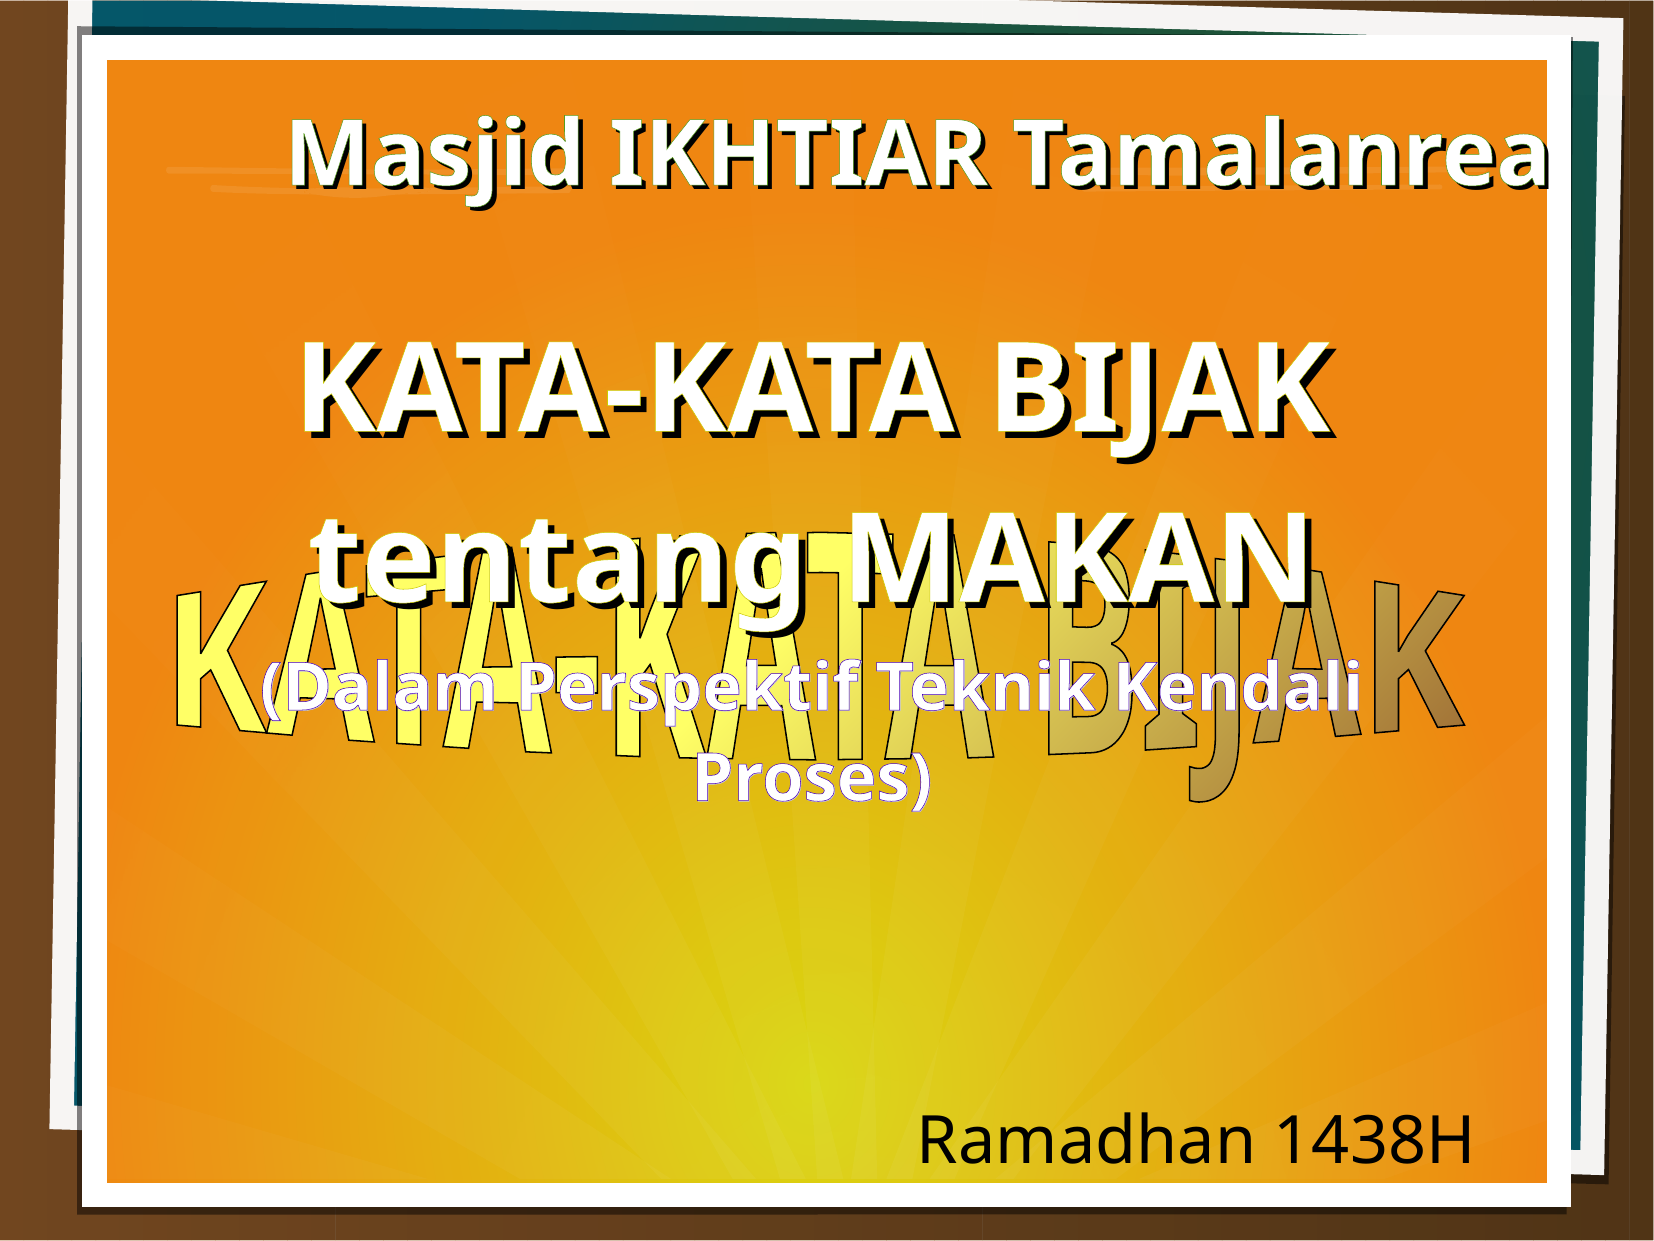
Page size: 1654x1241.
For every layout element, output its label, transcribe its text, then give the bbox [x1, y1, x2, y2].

subtitle KATA-KATA BIJAK tentang MAKAN (Dalam Perspektif Teknik Kendali Proses) Ramadhan 1438H [147, 330, 1477, 1060]
title Masjid IKHTIAR Tamalanrea [265, 47, 1595, 252]
